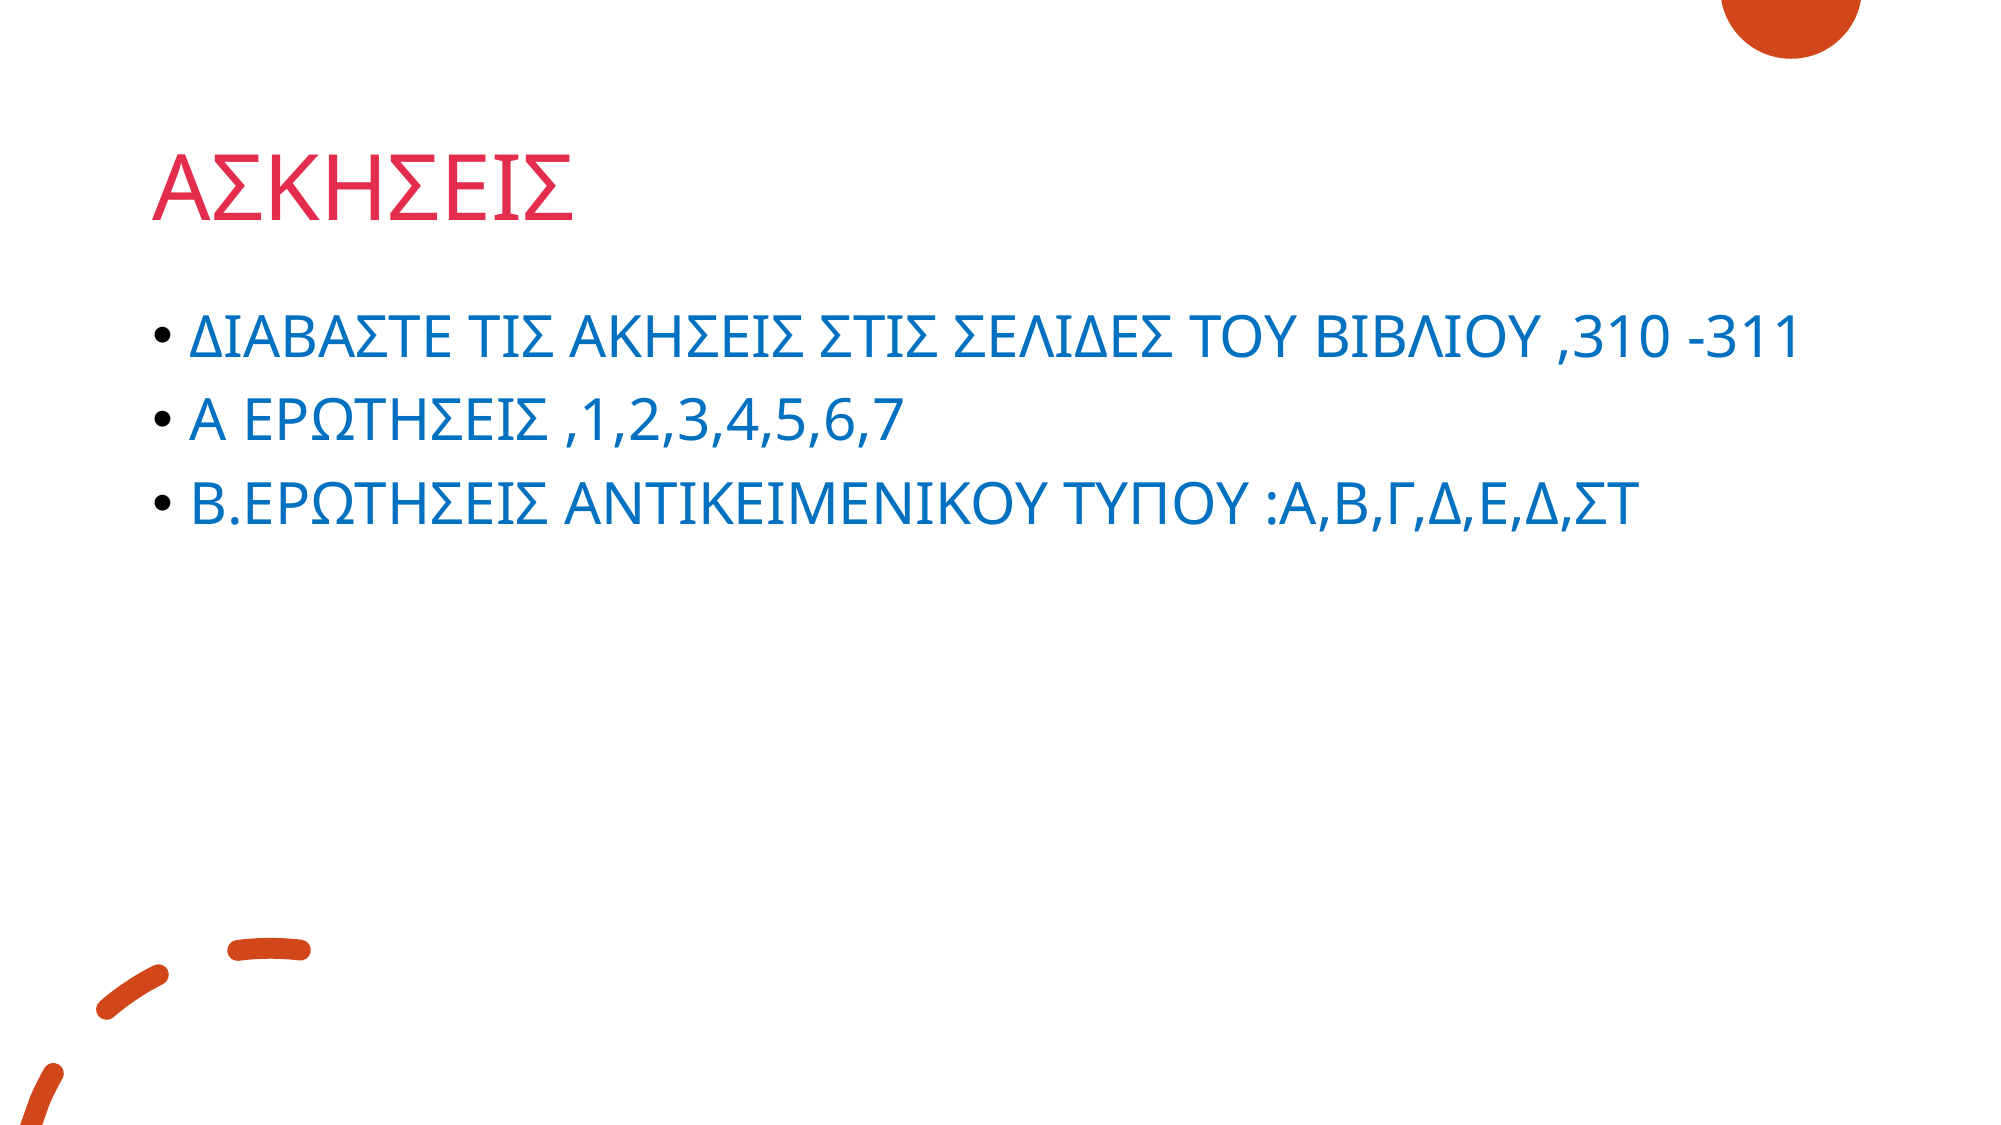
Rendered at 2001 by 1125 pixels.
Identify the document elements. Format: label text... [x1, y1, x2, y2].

list ΔΙΑΒΑΣΤΕ ΤΙΣ ΑΚΗΣΕΙΣ ΣΤΙΣ ΣΕΛΙΔΕΣ ΤΟΥ ΒΙΒΛΙΟΥ ,310 -311 Α ΕΡΩΤΗΣΕΙΣ ,1,2,3,4,5,6,7 Β.ΕΡΩΤΗΣΕΙΣ ΑΝΤΙΚΕΙΜΕΝΙΚΟΥ ΤΥΠΟΥ :Α,Β,Γ,Δ,Ε,Δ,ΣΤ [137, 299, 1863, 728]
title ΑΣΚΗΣΕΙΣ [137, 82, 803, 299]
